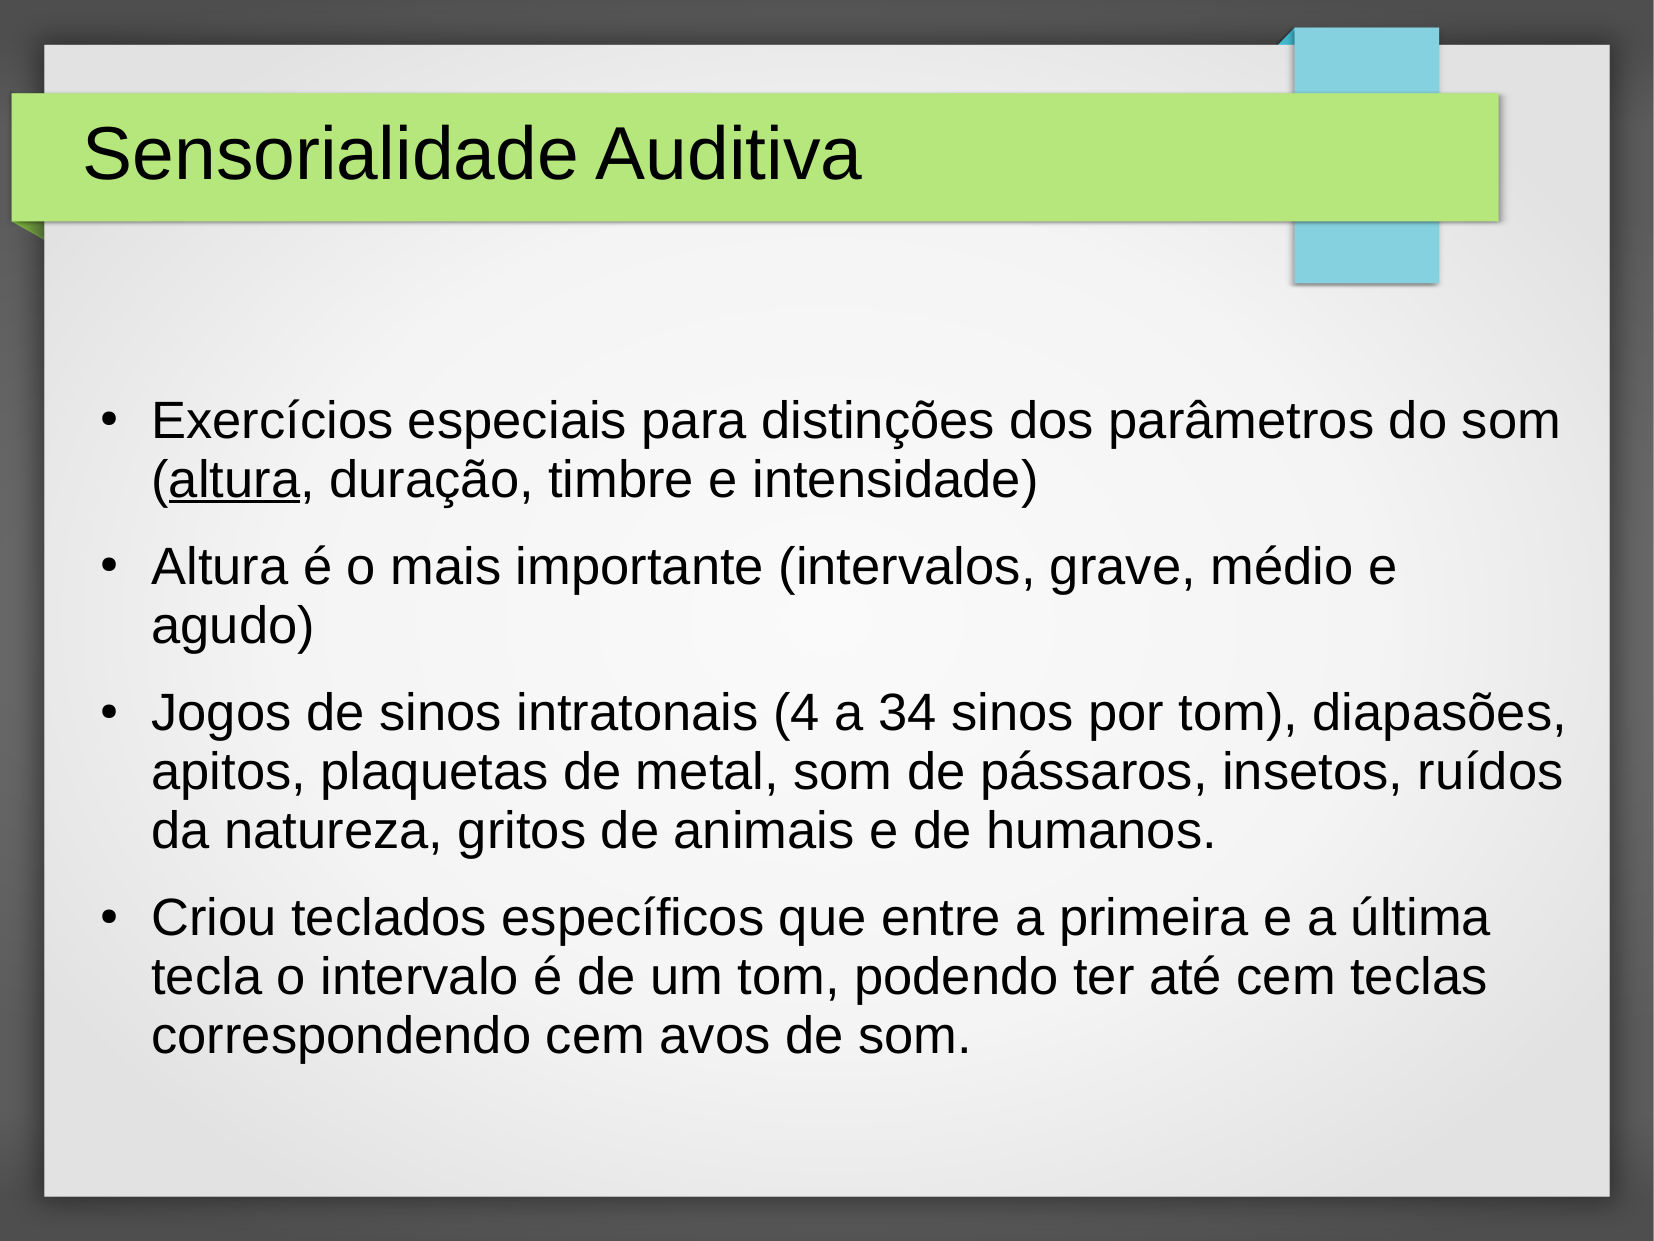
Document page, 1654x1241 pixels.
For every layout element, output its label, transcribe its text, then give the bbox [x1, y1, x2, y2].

title Sensorialidade Auditiva [82, 94, 1264, 213]
picture [0, 0, 1654, 1241]
list Exercícios especiais para distinções dos parâmetros do som (altura, duração, timbre e intensidade) Altura é o mais importante (intervalos, grave, médio e agudo) Jogos de sinos intratonais (4 a 34 sinos por tom), diapasões, apitos, plaquetas de metal, som de pássaros, insetos, ruídos da natureza, gritos de animais e de humanos. Criou teclados específicos que entre a primeira e a última tecla o intervalo é de um tom, podendo ter até cem teclas correspondendo cem avos de som. [82, 391, 1571, 1111]
